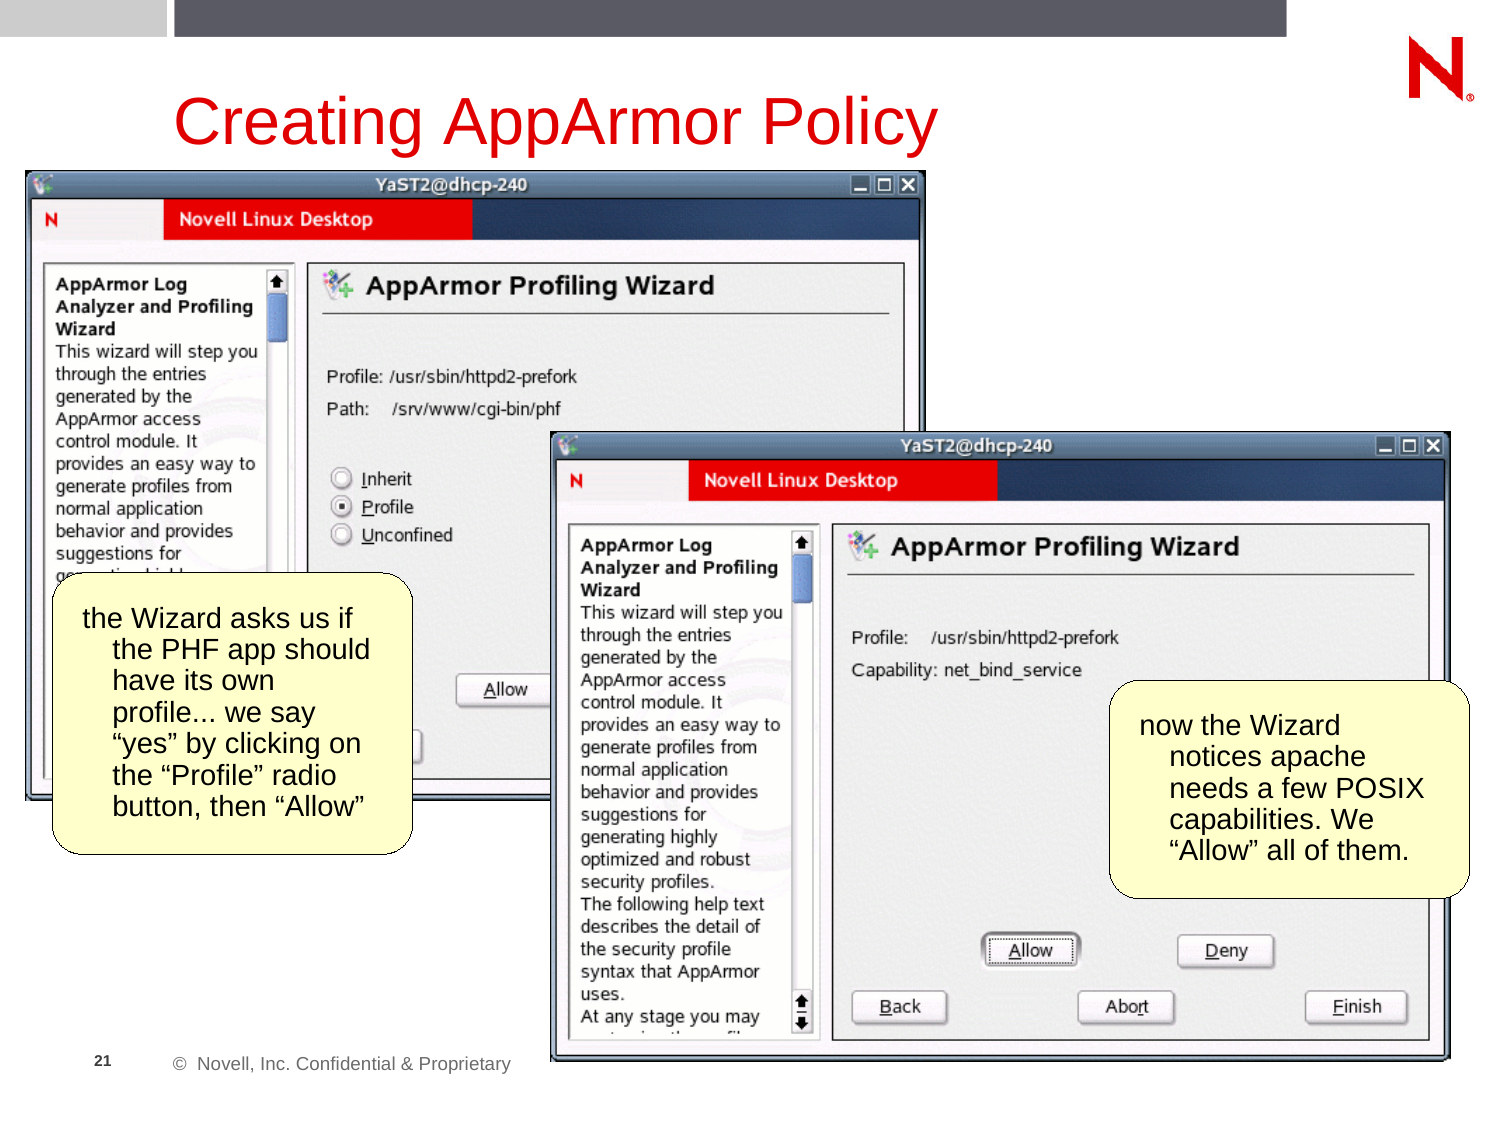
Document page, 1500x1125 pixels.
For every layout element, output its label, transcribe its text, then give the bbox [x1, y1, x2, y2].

text_box now the Wizard notices apache needs a few POSIX capabilities. We “Allow” all of them. [1109, 680, 1470, 899]
picture [25, 170, 1451, 1062]
title Creating AppArmor Policy [173, 41, 1395, 205]
picture [1404, 32, 1477, 105]
text_box the Wizard asks us if the PHF app should have its own profile... we say “yes” by clicking on the “Profile” radio button, then “Allow” [52, 572, 413, 855]
